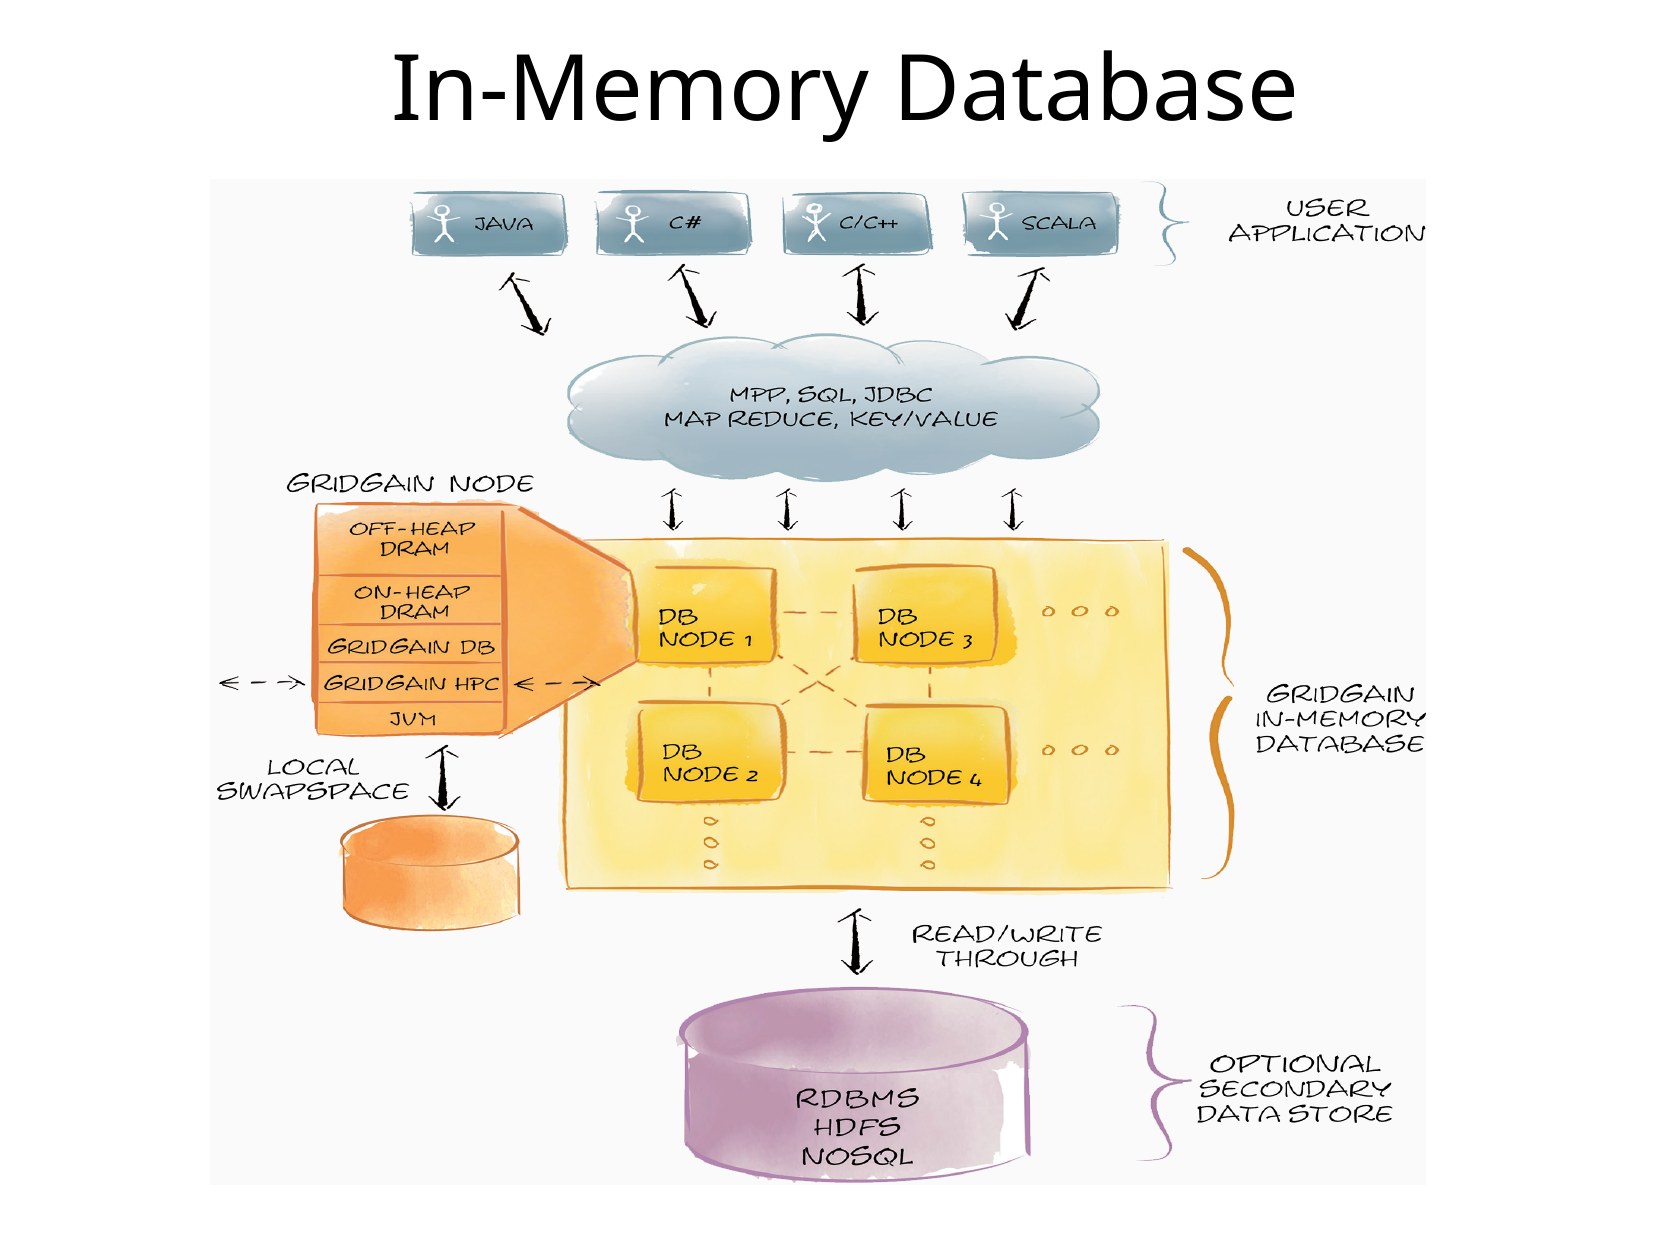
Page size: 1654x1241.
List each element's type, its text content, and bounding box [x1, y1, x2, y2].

title In-Memory Database [102, 0, 1591, 189]
picture [210, 179, 1426, 1186]
